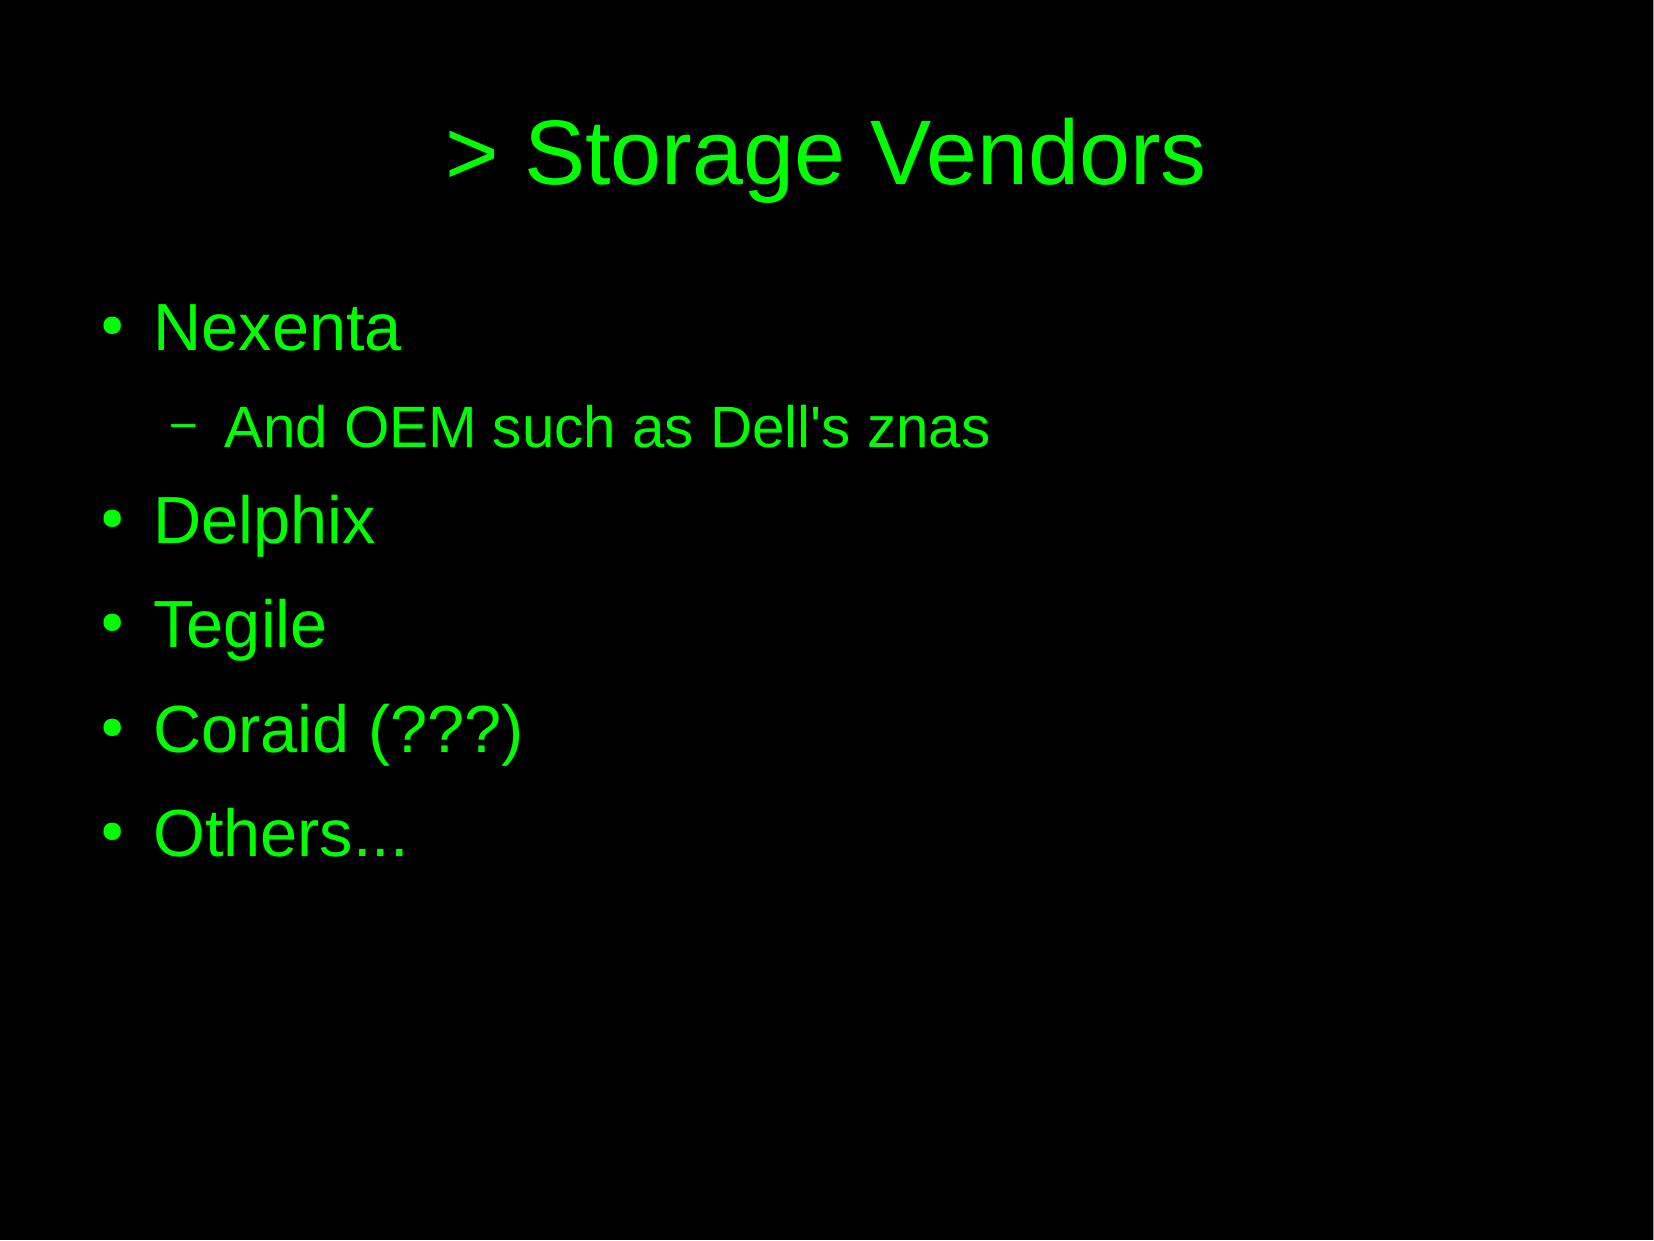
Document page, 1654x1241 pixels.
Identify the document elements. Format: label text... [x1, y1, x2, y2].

list Nexenta And OEM such as Dell's znas Delphix Tegile Coraid (???) Others... [82, 290, 1571, 1010]
title > Storage Vendors [82, 49, 1571, 257]
